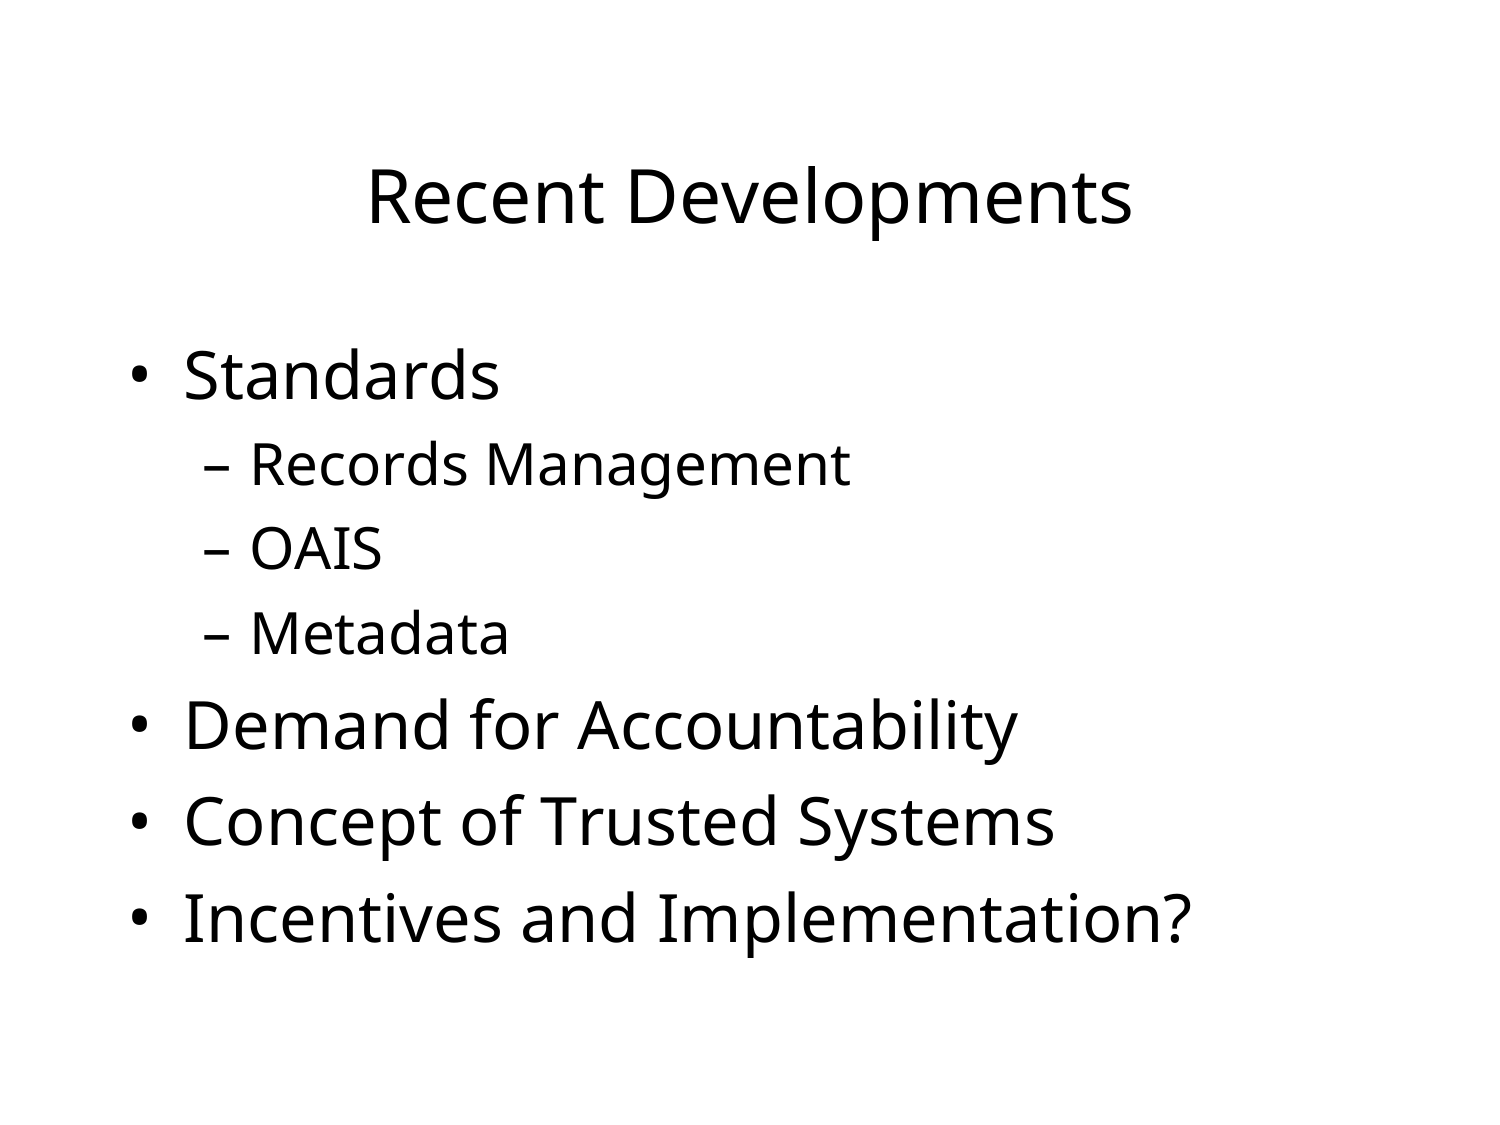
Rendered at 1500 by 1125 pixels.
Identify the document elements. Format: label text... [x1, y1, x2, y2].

title Recent Developments [112, 99, 1388, 288]
list Standards Records Management OAIS Metadata Demand for Accountability Concept of Trusted Systems Incentives and Implementation? [112, 324, 1388, 1001]
